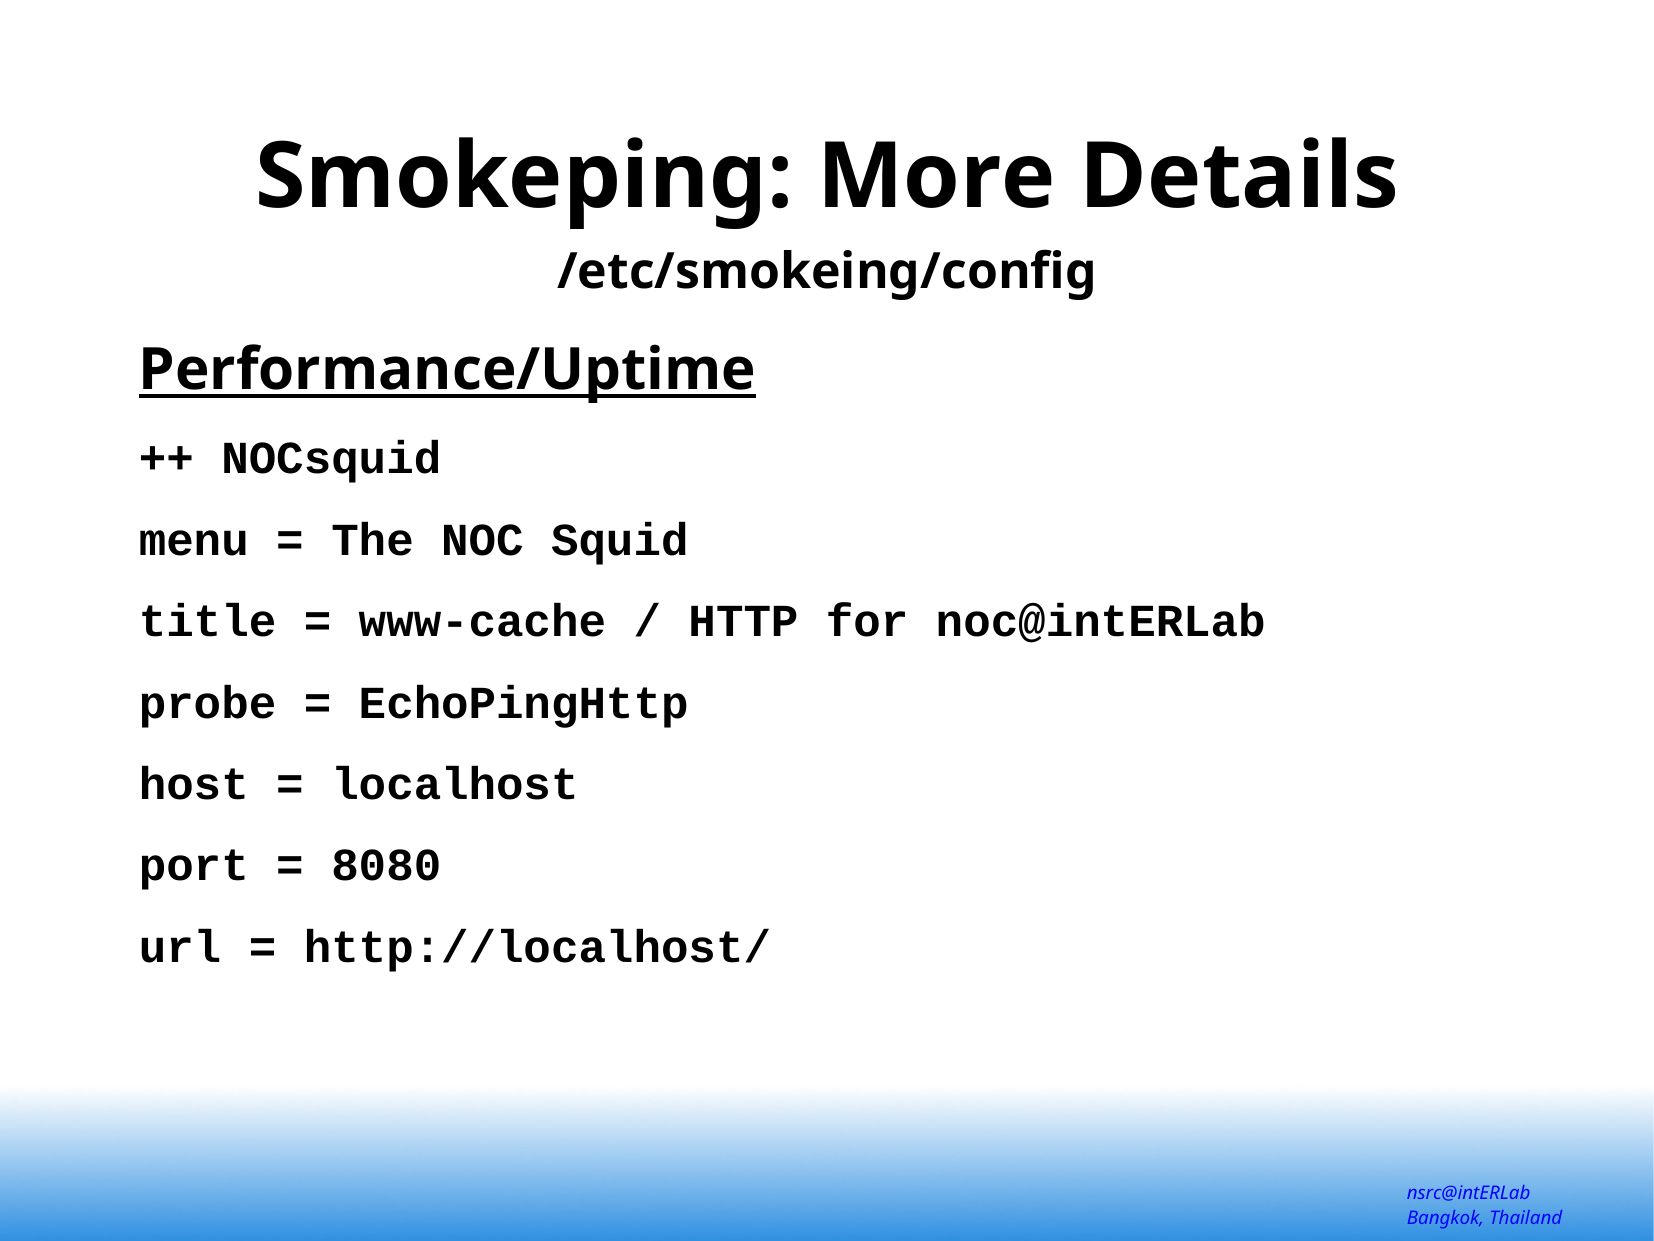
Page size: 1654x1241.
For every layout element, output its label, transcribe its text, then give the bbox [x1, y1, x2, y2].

title Smokeping: More Details /etc/smokeing/config [121, 102, 1534, 311]
picture [0, 1083, 1654, 1241]
list Performance/Uptime ++ NOCsquid menu = The NOC Squid title = www-cache / HTTP for noc@intERLab probe = EchoPingHttp host = localhost port = 8080 url = http://localhost/ [121, 327, 1559, 1117]
